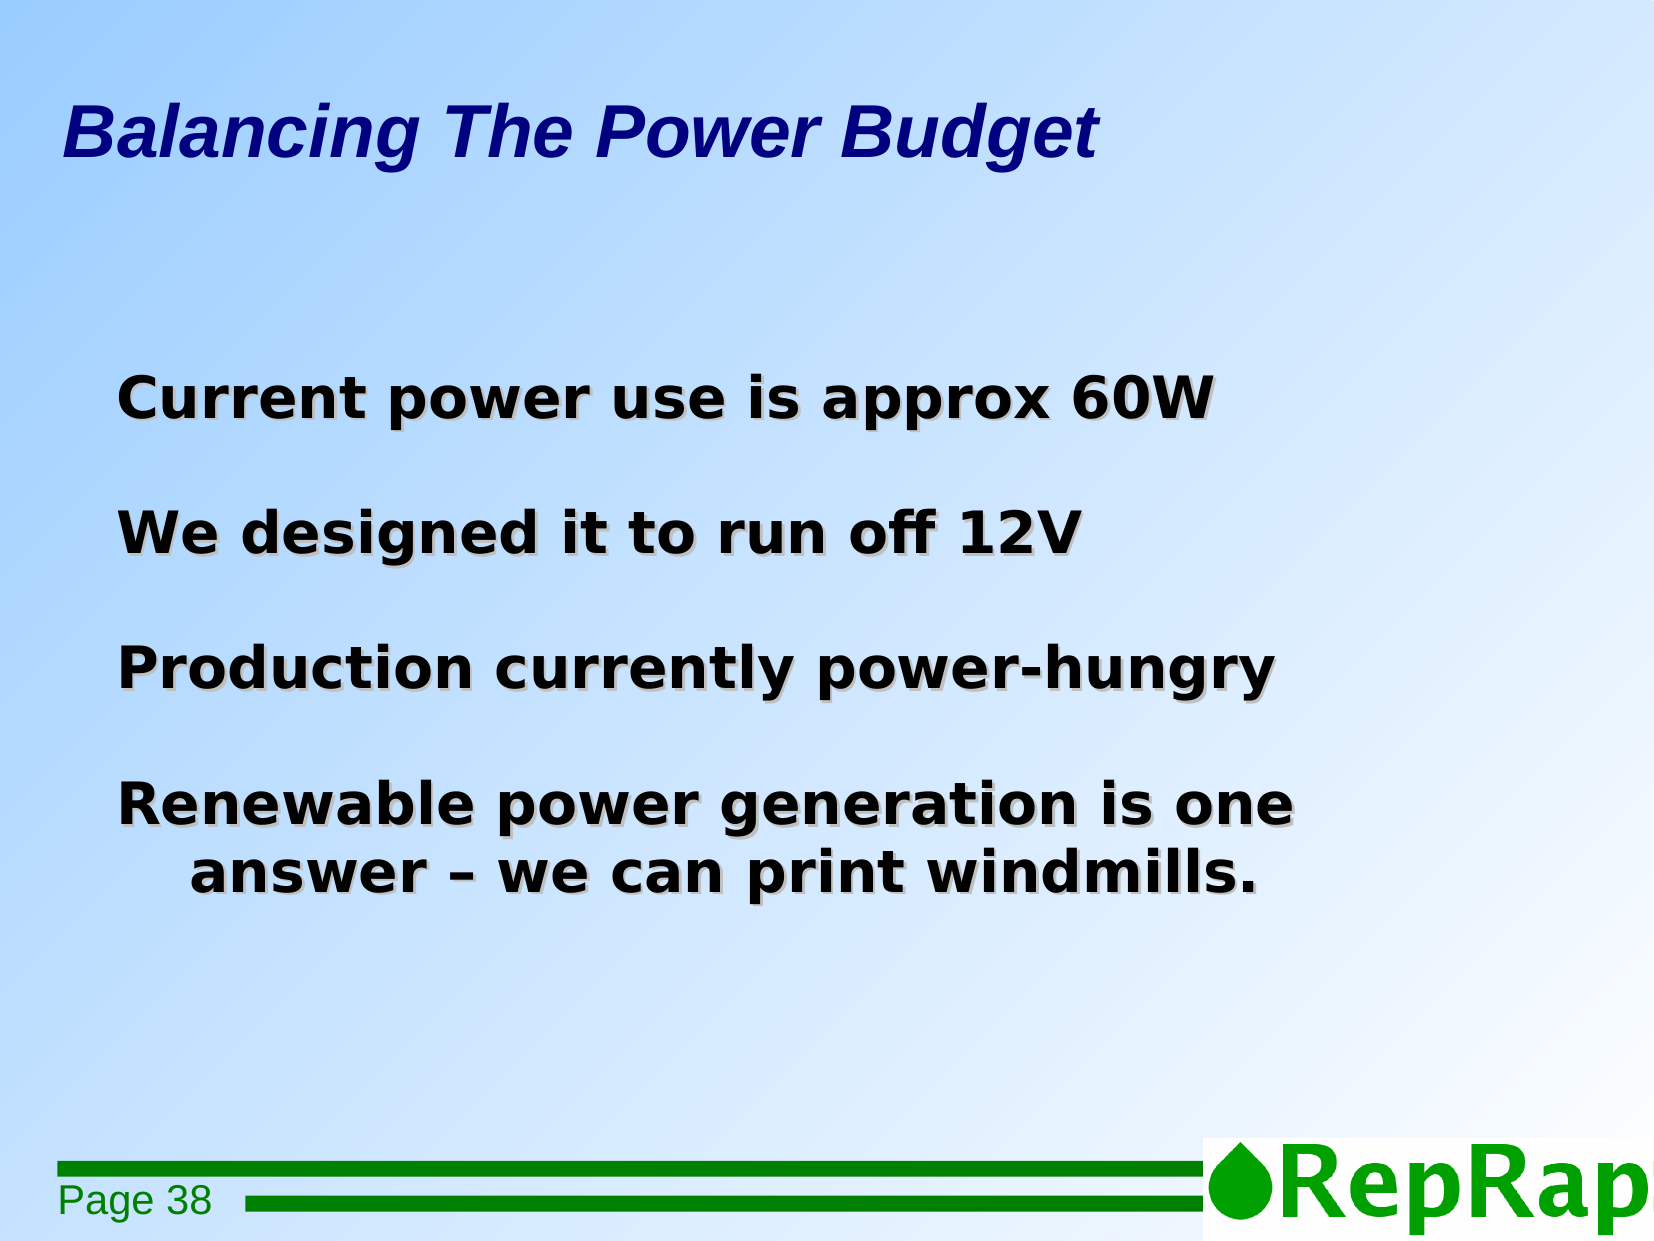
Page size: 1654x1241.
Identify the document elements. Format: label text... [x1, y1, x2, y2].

picture [1203, 1138, 1654, 1241]
text_box Current power use is approx 60W We designed it to run off 12V Production currently power-hungry Renewable power generation is one answer – we can print windmills. [116, 364, 1428, 907]
title Balancing The Power Budget [62, 53, 1628, 210]
text_box [95, 232, 1547, 905]
